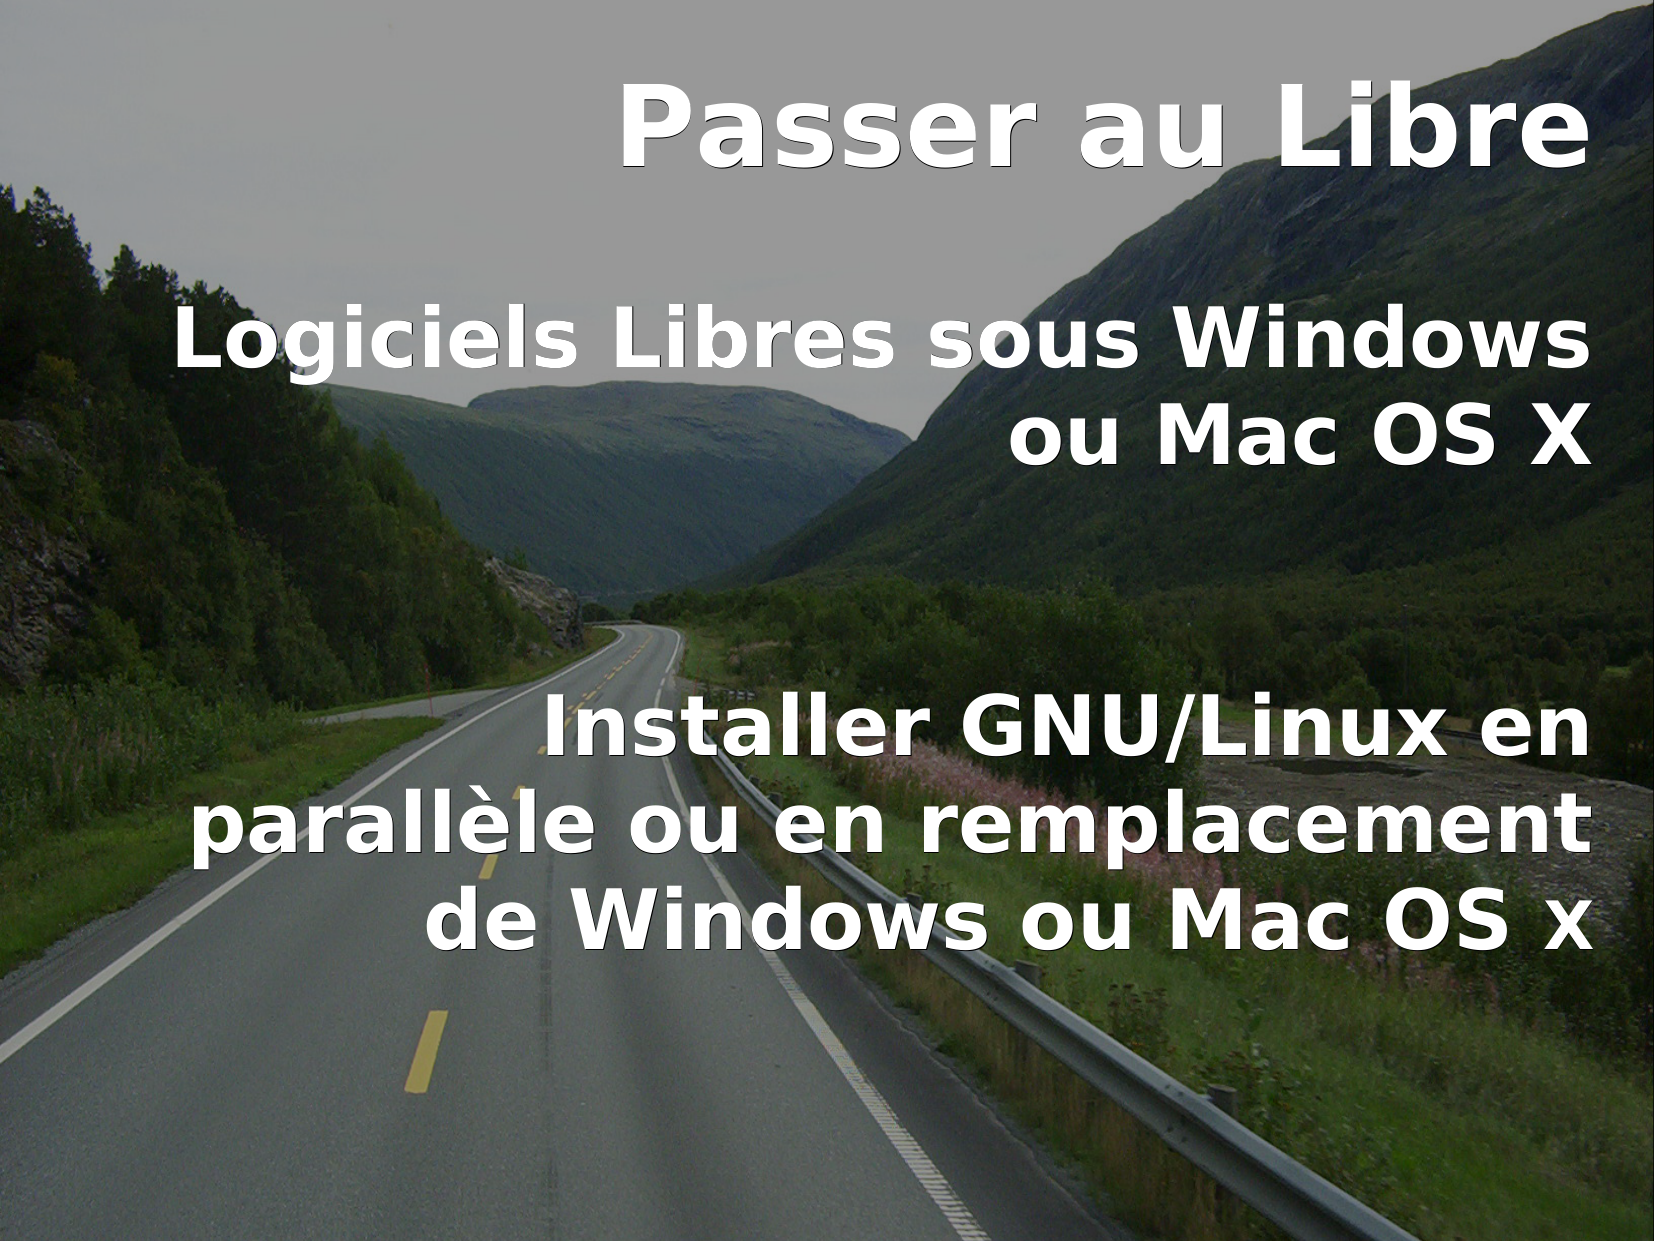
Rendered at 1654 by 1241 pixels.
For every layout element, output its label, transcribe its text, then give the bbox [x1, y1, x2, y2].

text_box Passer au Libre Logiciels Libres sous Windows ou Mac OS X Installer GNU/Linux en parallèle ou en remplacement de Windows ou Mac OS X [147, 54, 1610, 977]
picture [0, 0, 1654, 1241]
